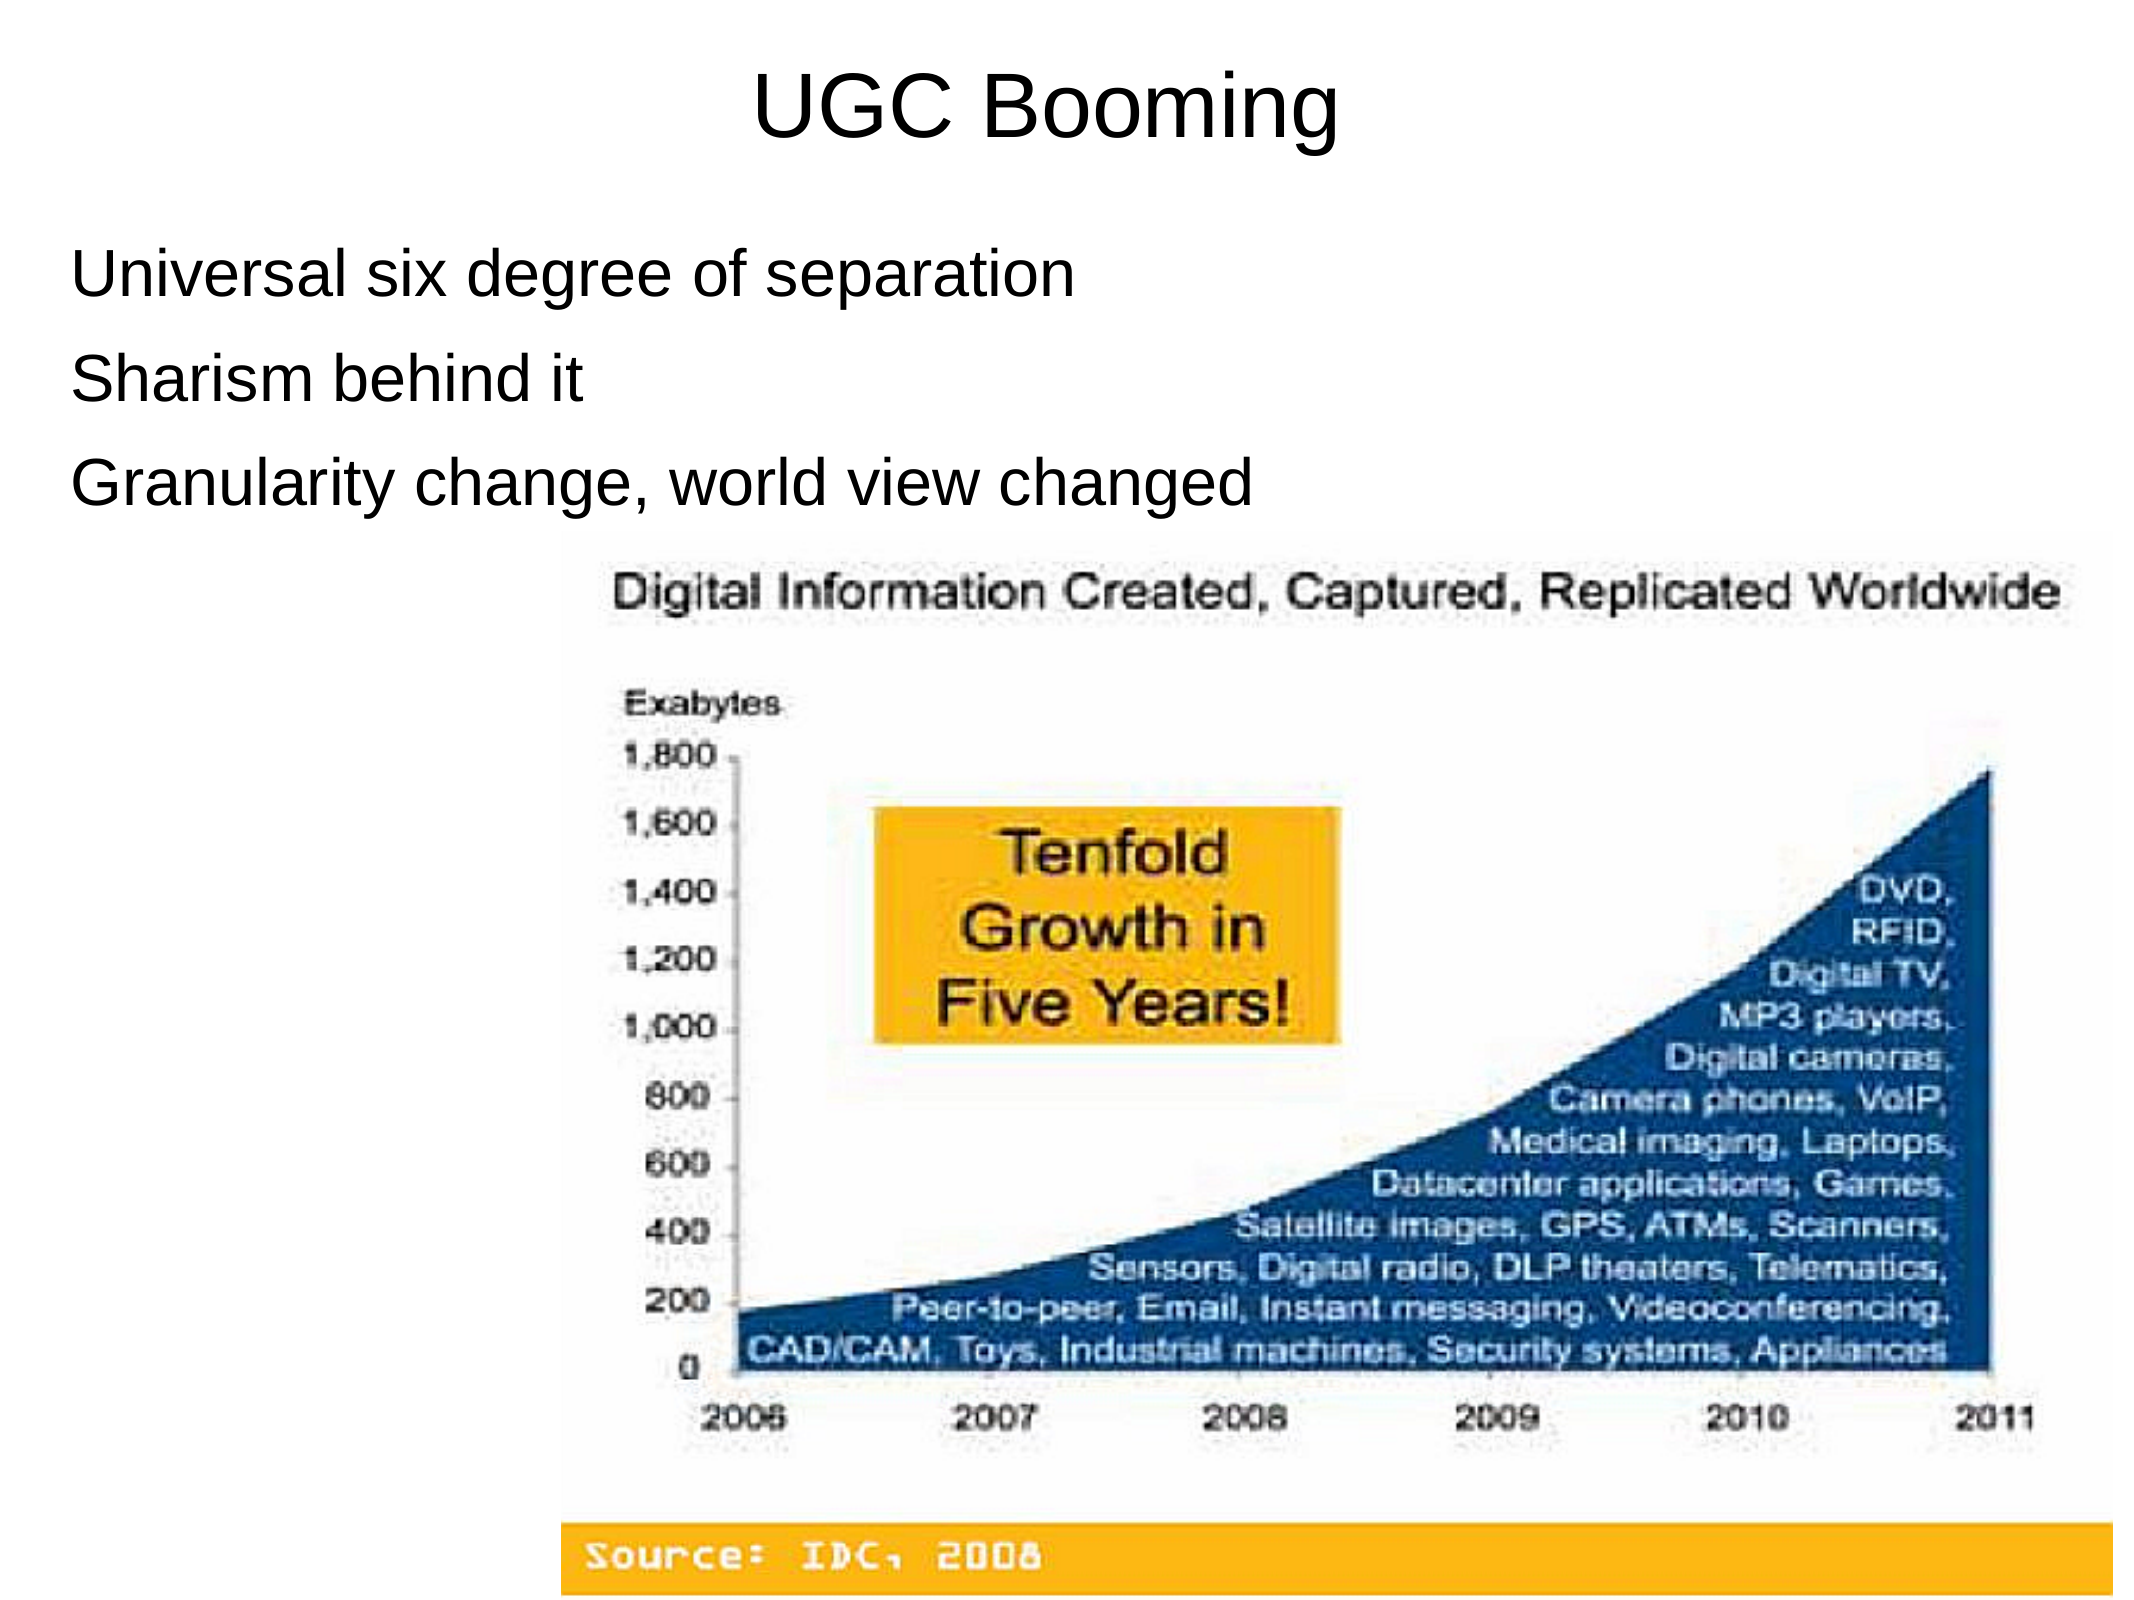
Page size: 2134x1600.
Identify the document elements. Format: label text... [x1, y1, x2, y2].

list Universal six degree of separation Sharism behind it Granularity change, world view changed [52, 236, 1565, 1562]
title UGC Booming [0, 0, 2067, 213]
picture [561, 531, 2113, 1600]
